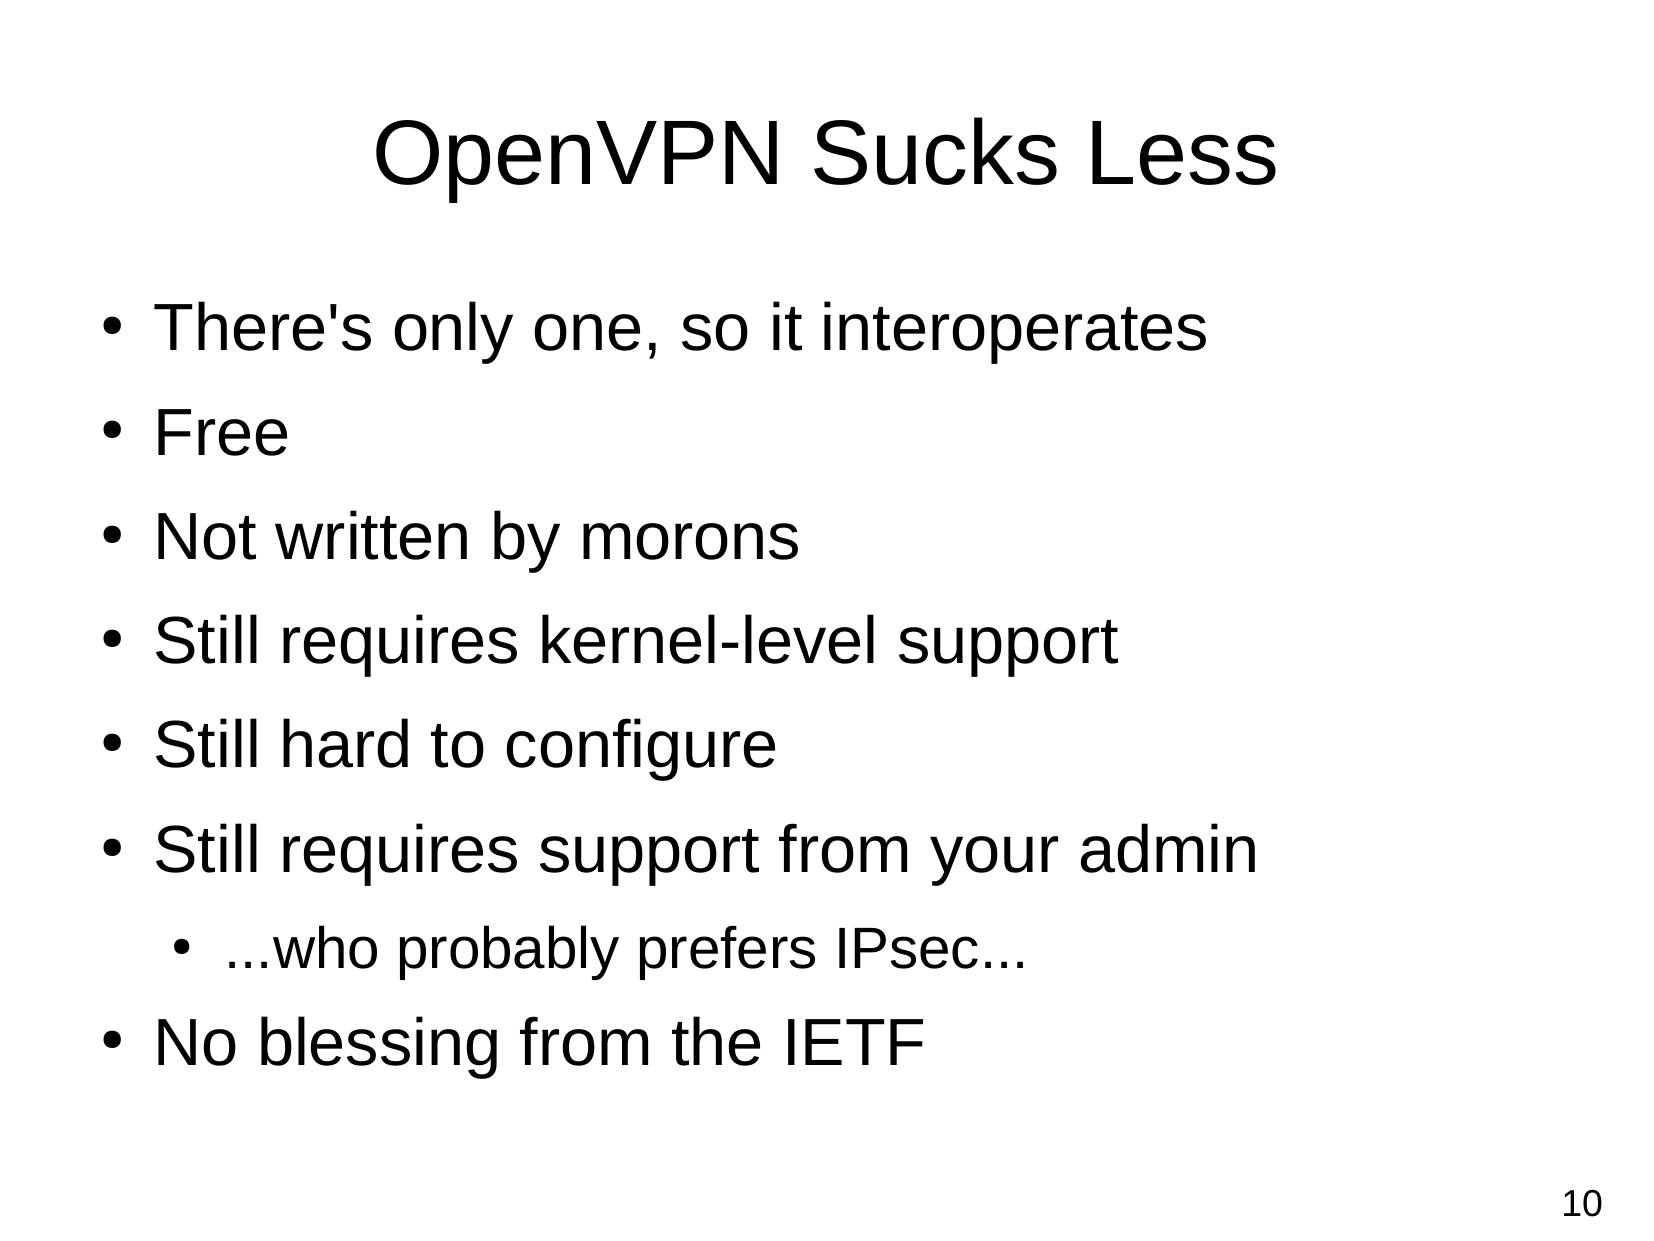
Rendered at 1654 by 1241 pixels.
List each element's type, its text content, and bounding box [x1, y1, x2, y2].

list There's only one, so it interoperates Free Not written by morons Still requires kernel-level support Still hard to configure Still requires support from your admin ...who probably prefers IPsec... No blessing from the IETF [82, 290, 1571, 1109]
title OpenVPN Sucks Less [82, 49, 1571, 257]
text_box 10 [1546, 1174, 1619, 1232]
